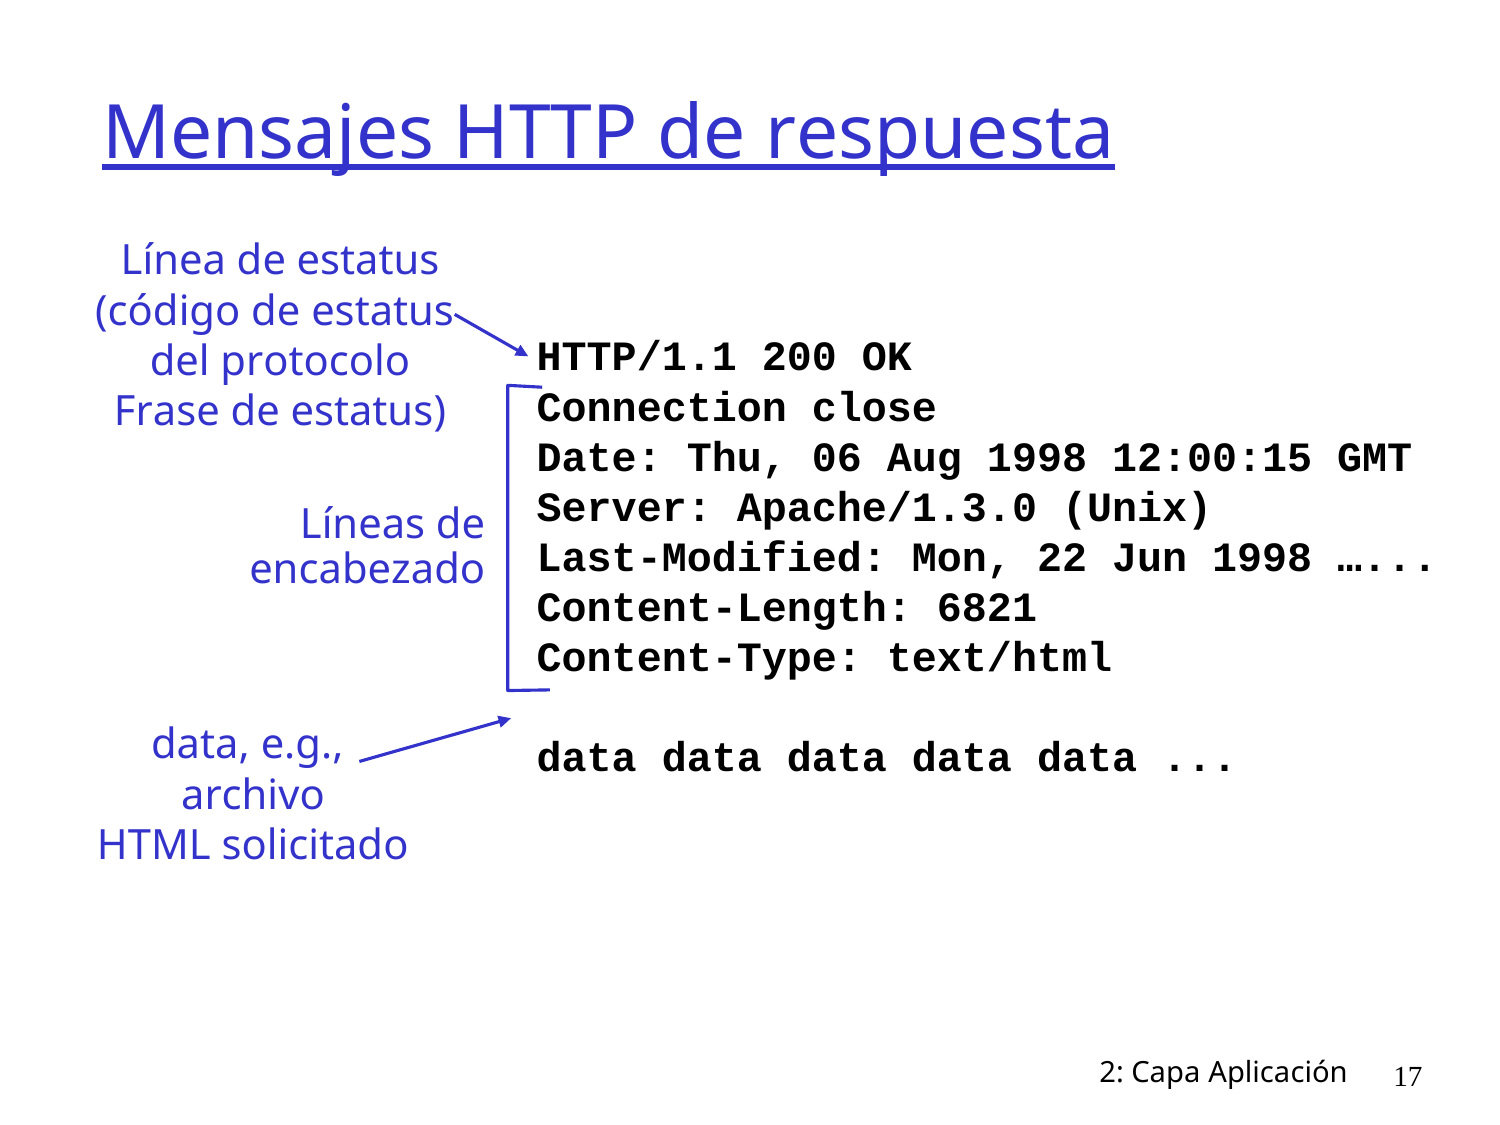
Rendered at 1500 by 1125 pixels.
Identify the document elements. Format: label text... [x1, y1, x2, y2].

text_box Línea de estatus (código de estatus del protocolo Frase de estatus) [80, 230, 480, 442]
text_box HTTP/1.1 200 OK Connection close Date: Thu, 06 Aug 1998 12:00:15 GMT Server: Apache/1.3.0 (Unix) Last-Modified: Mon, 22 Jun 1998 …... Content-Length: 6821 Content-Type: text/html data data data data data ... [521, 326, 1477, 788]
title Mensajes HTTP de respuesta [87, 37, 1363, 225]
text_box Líneas de encabezado [234, 495, 501, 601]
text_box data, e.g., archivo HTML solicitado [82, 715, 424, 876]
